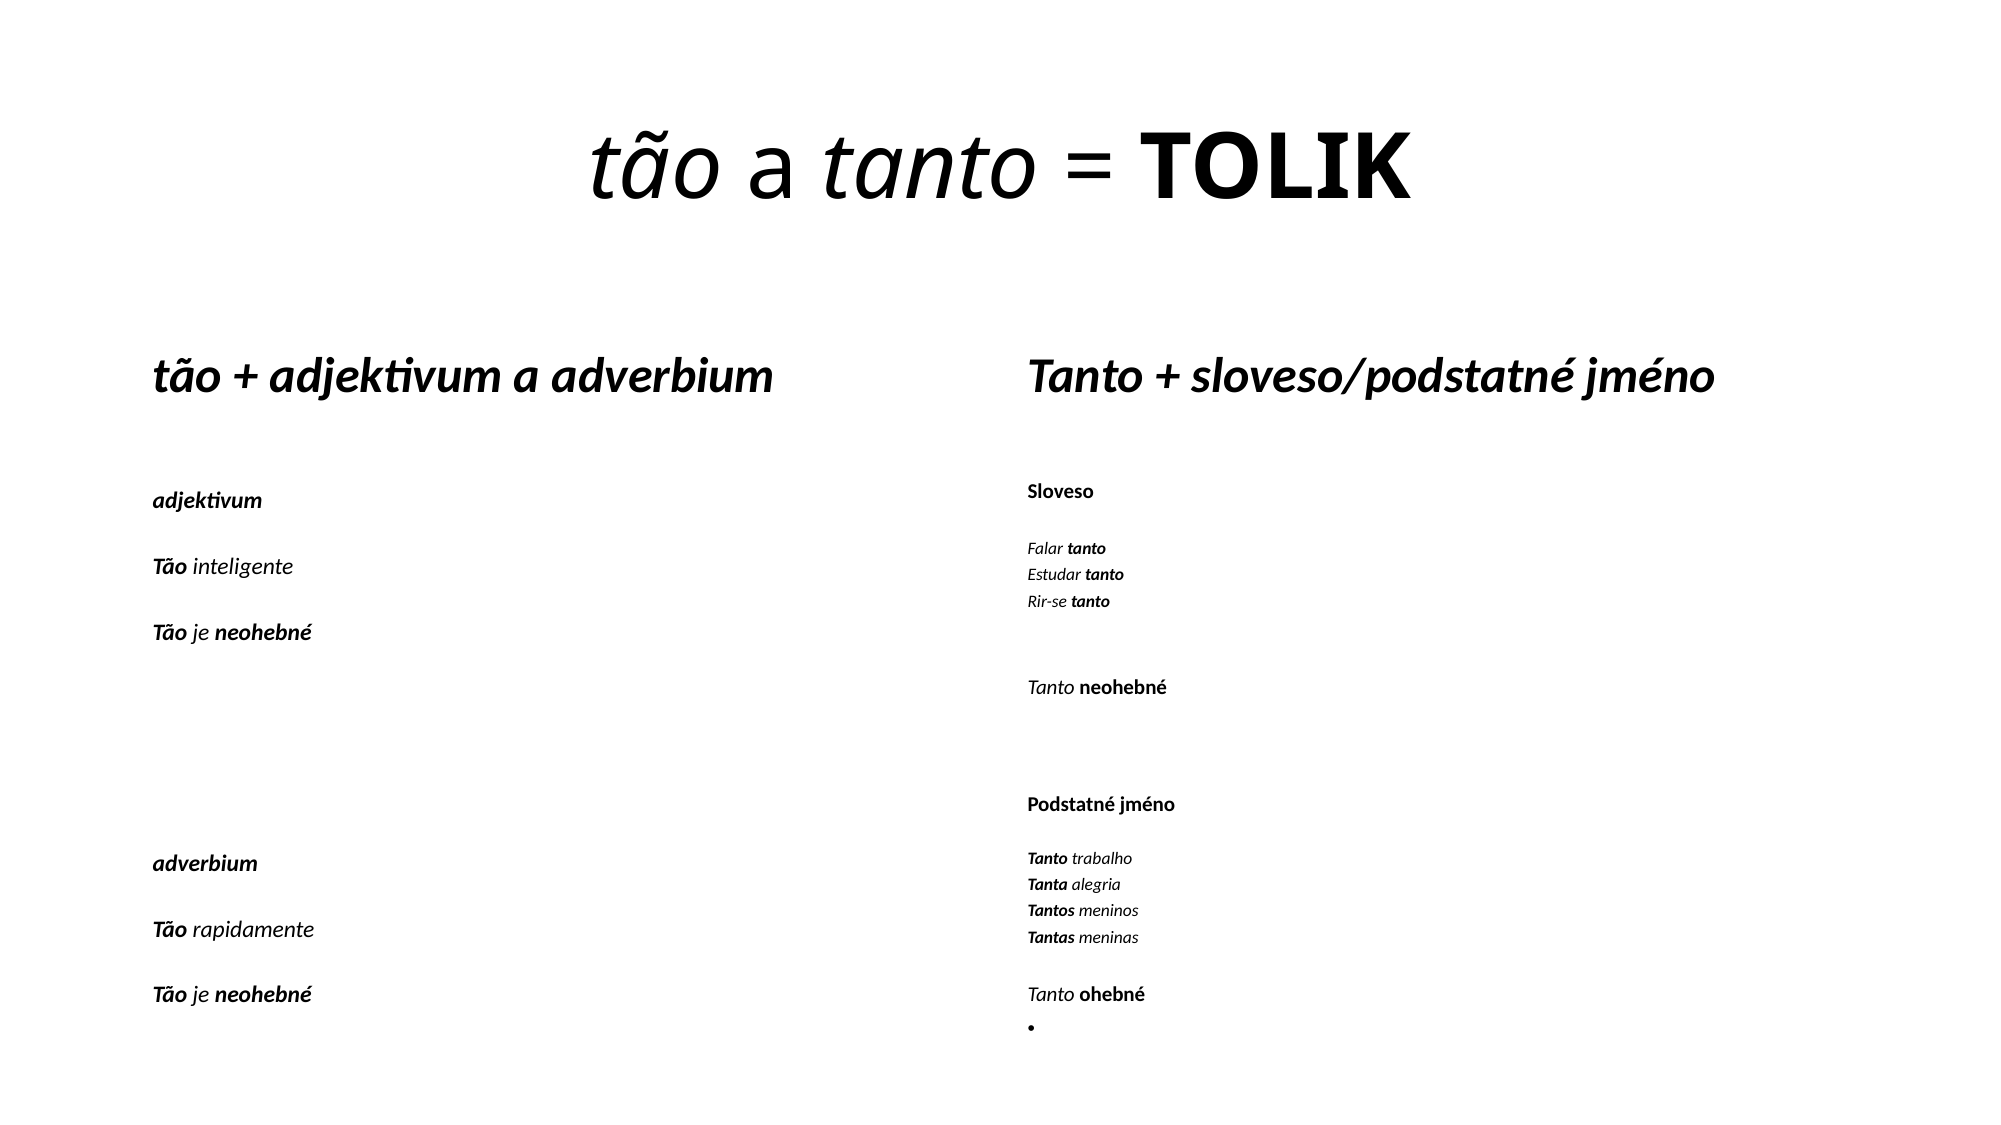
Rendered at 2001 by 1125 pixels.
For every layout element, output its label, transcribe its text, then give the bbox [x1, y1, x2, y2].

list Sloveso Falar tanto Estudar tanto Rir-se tanto Tanto neohebné Podstatné jméno Tanto trabalho Tanta alegria Tantos meninos Tantas meninas Tanto ohebné [1012, 410, 1863, 1016]
list tão + adjektivum a adverbium [137, 275, 984, 410]
list adjektivum Tão inteligente Tão je neohebné adverbium Tão rapidamente Tão je neohebné [137, 410, 984, 1016]
title tão a tanto = TOLIK [137, 59, 1863, 278]
list Tanto + sloveso/podstatné jméno [1012, 275, 1863, 410]
